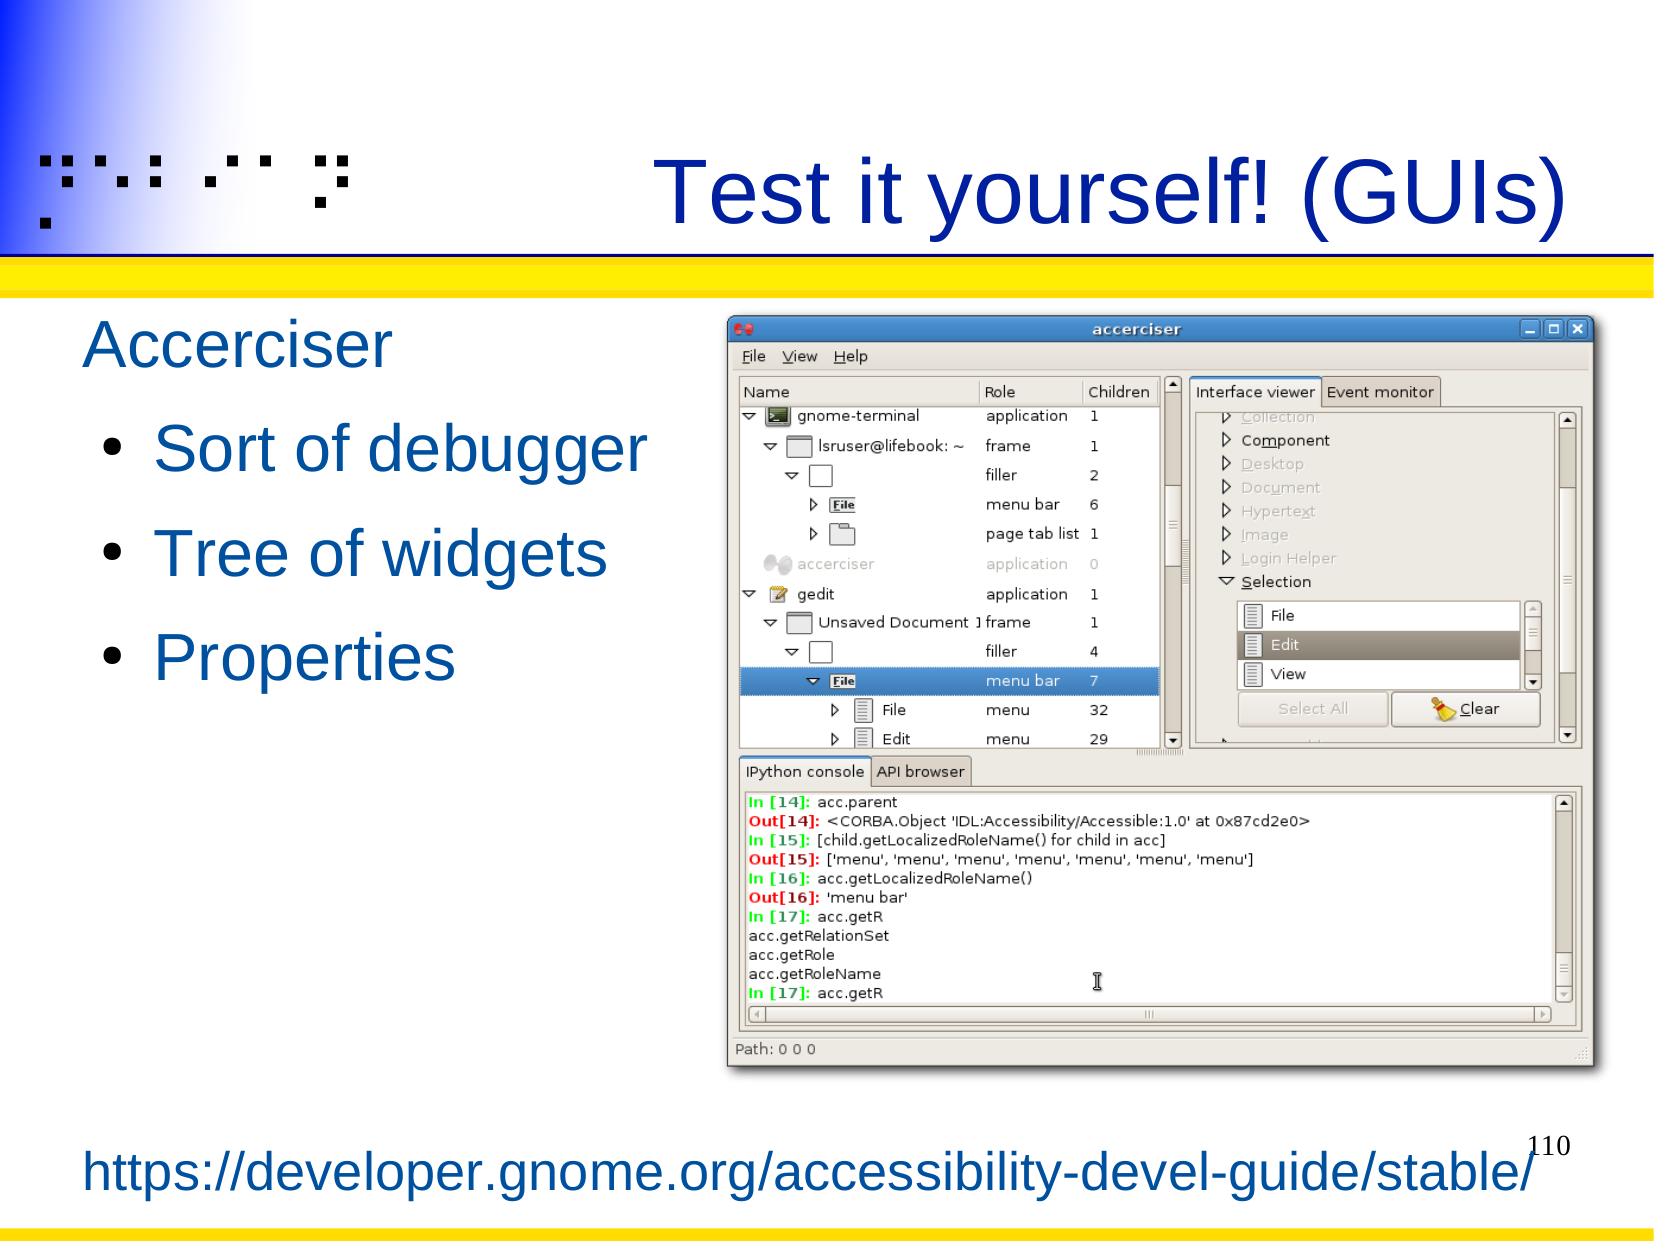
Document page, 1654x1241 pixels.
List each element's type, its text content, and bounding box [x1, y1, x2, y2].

list Accerciser Sort of debugger Tree of widgets Properties https://developer.gnome.org/accessibility-devel-guide/stable/ [82, 307, 1571, 1202]
title Test it yourself! (GUIs) [372, 134, 1571, 250]
picture [714, 303, 1617, 1088]
